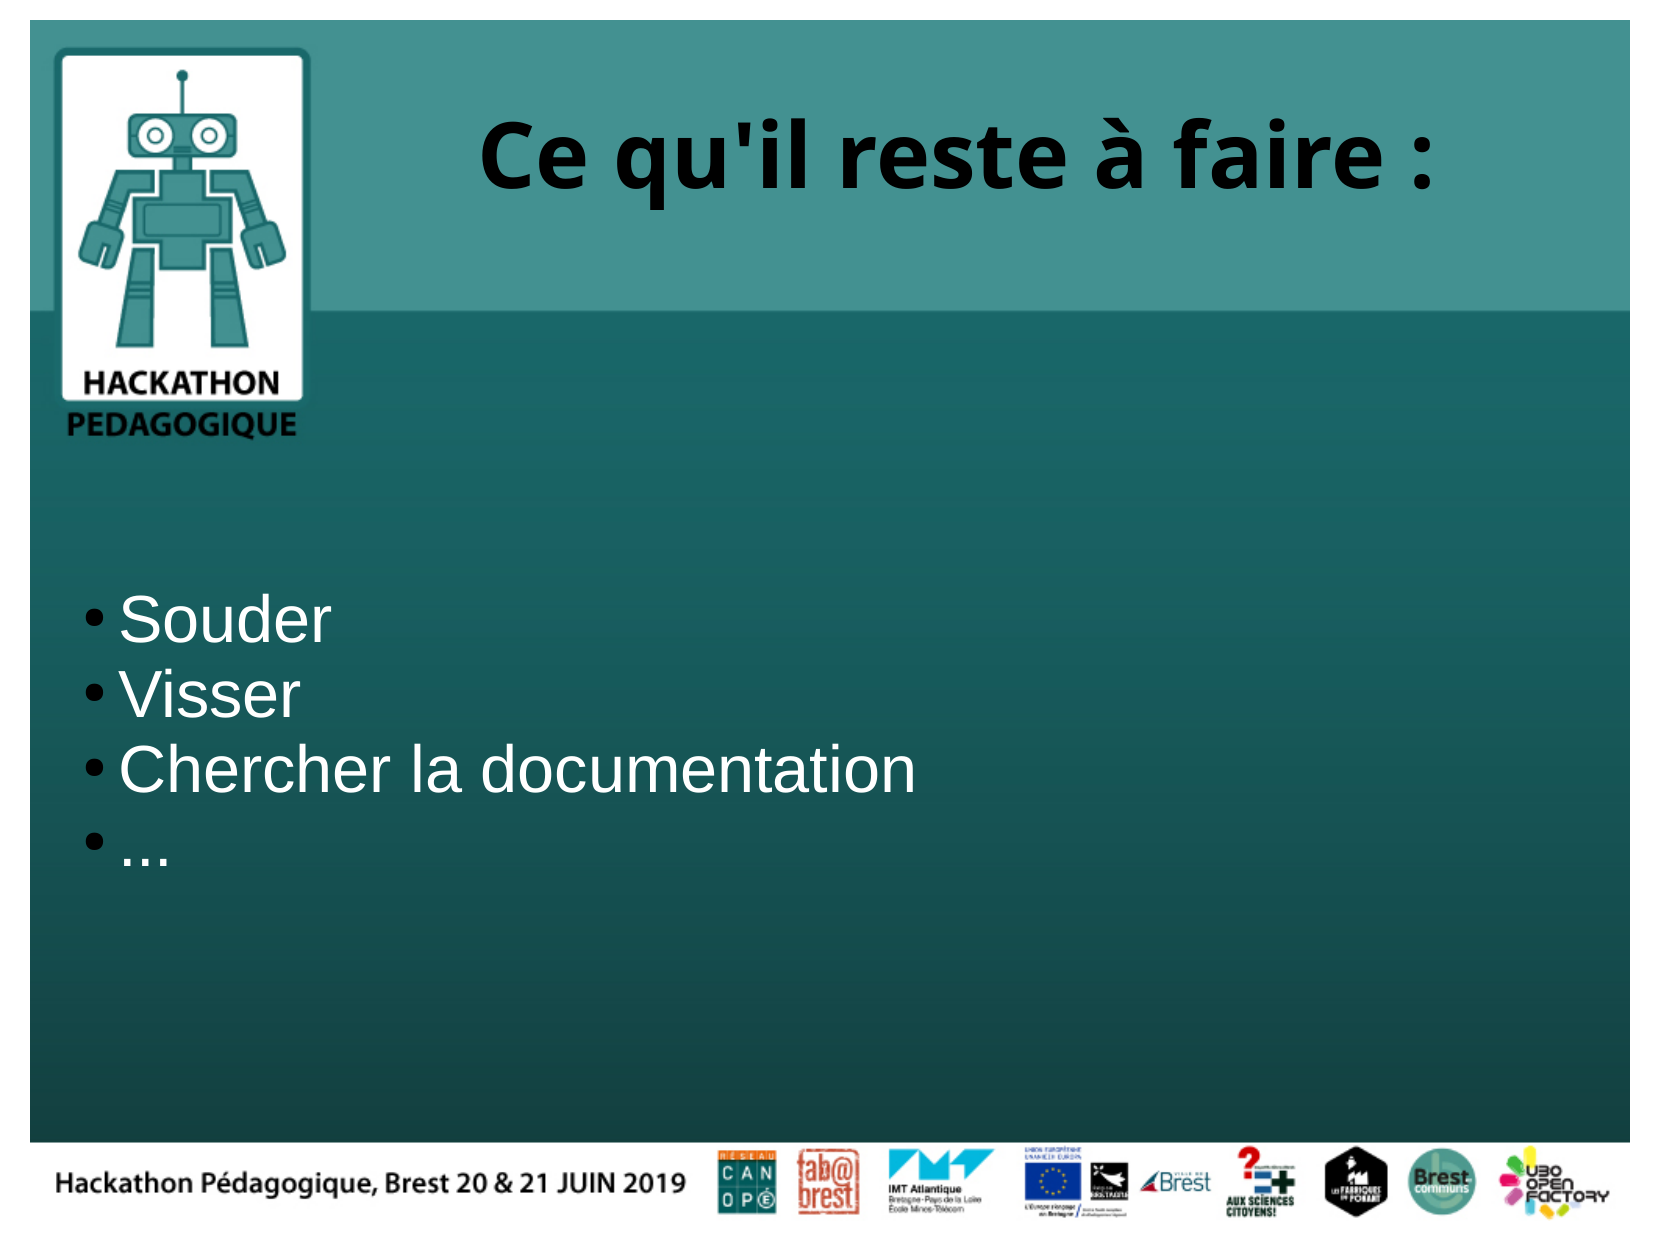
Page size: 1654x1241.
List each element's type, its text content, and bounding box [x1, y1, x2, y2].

title Ce qu'il reste à faire : [342, 49, 1571, 257]
subtitle Souder Visser Chercher la documentation ... [82, 354, 1571, 1109]
picture [30, 20, 1630, 1221]
